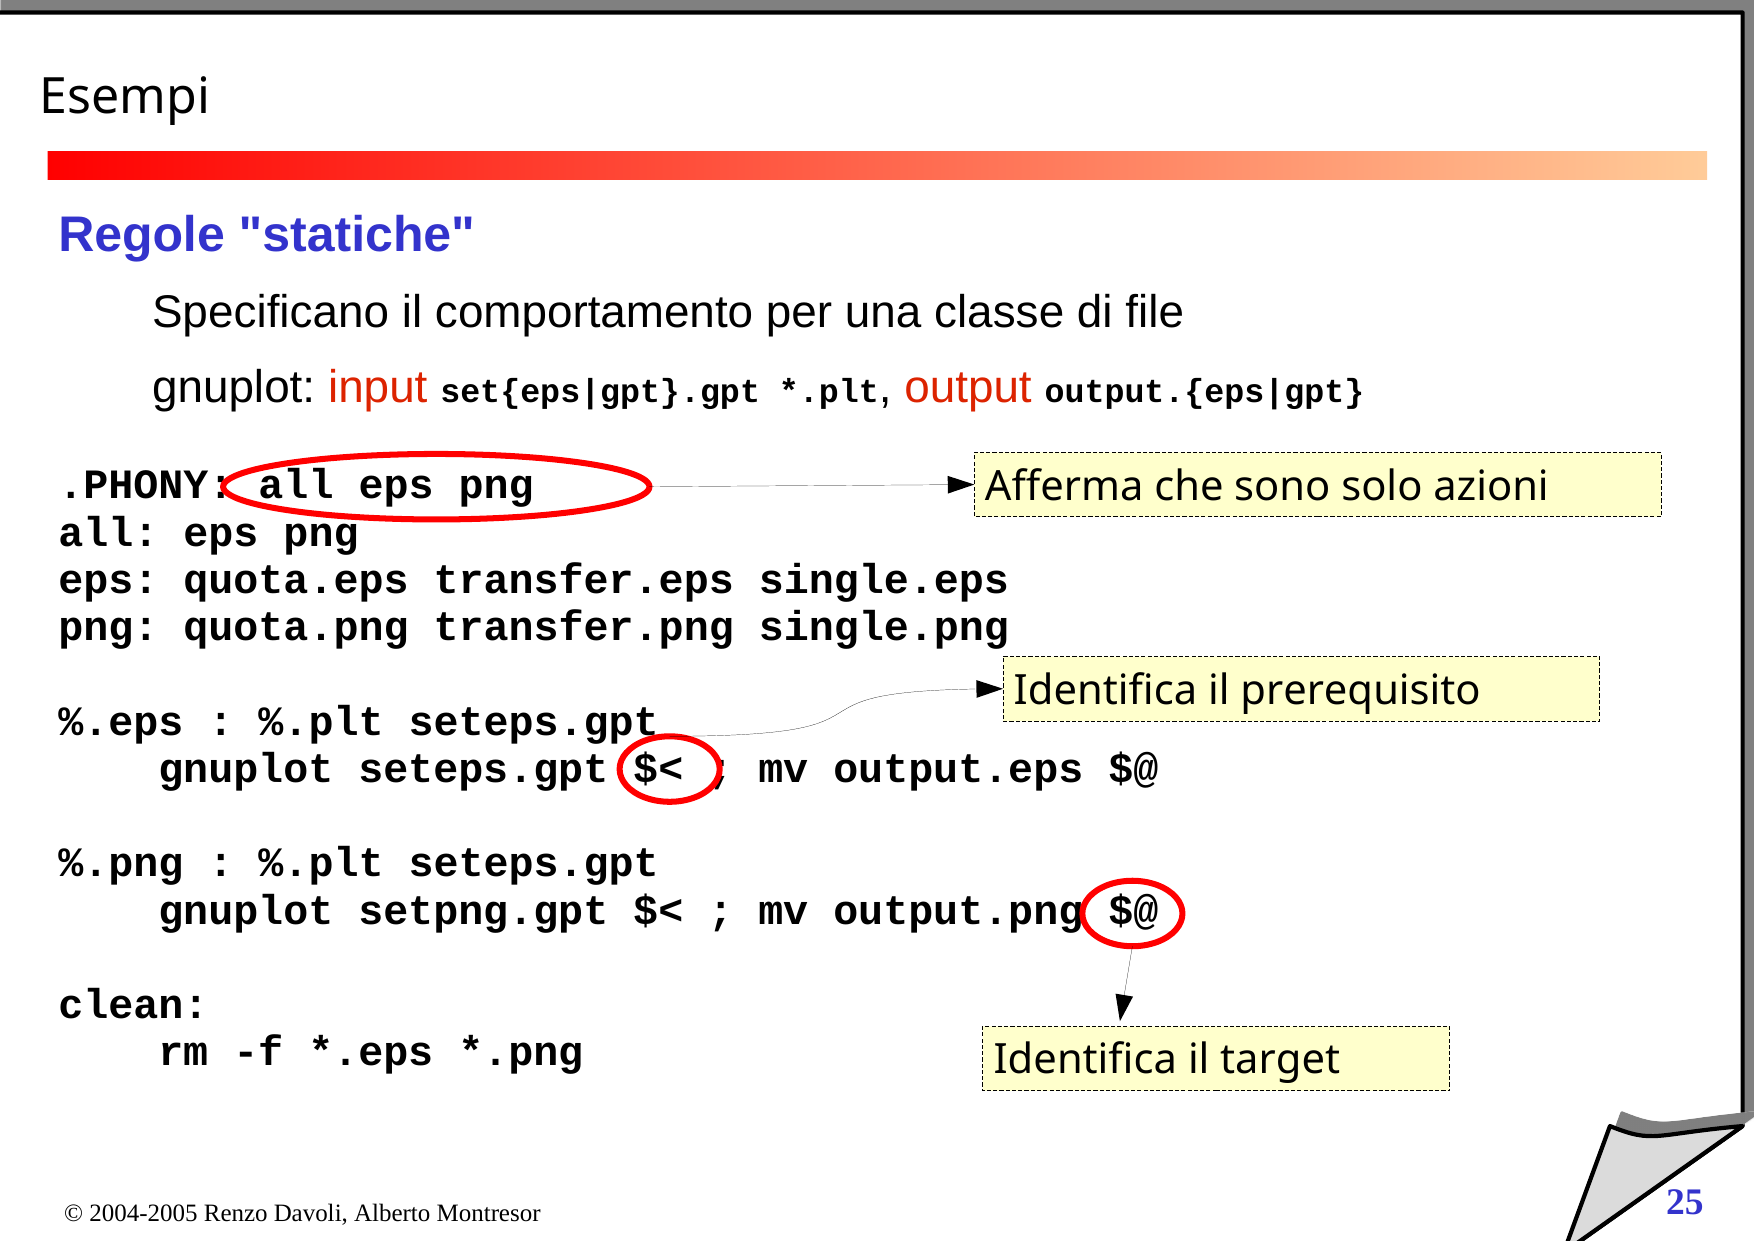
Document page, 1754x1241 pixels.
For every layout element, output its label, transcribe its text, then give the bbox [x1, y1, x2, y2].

list Regole "statiche" Specificano il comportamento per una classe di file gnuplot: input set{eps|gpt}.gpt *.plt, output output.{eps|gpt} .PHONY: all eps png all: eps png eps: quota.eps transfer.eps single.eps png: quota.png transfer.png single.png %.eps : %.plt seteps.gpt gnuplot seteps.gpt $< ; mv output.eps $@ %.png : %.plt seteps.gpt gnuplot setpng.gpt $< ; mv output.png $@ clean: rm -f *.eps *.png [58, 206, 1696, 1218]
title Esempi [40, 49, 1714, 144]
text_box Afferma che sono solo azioni [974, 452, 1662, 517]
text_box Identifica il target [982, 1026, 1450, 1091]
text_box Identifica il prerequisito [1003, 656, 1600, 722]
